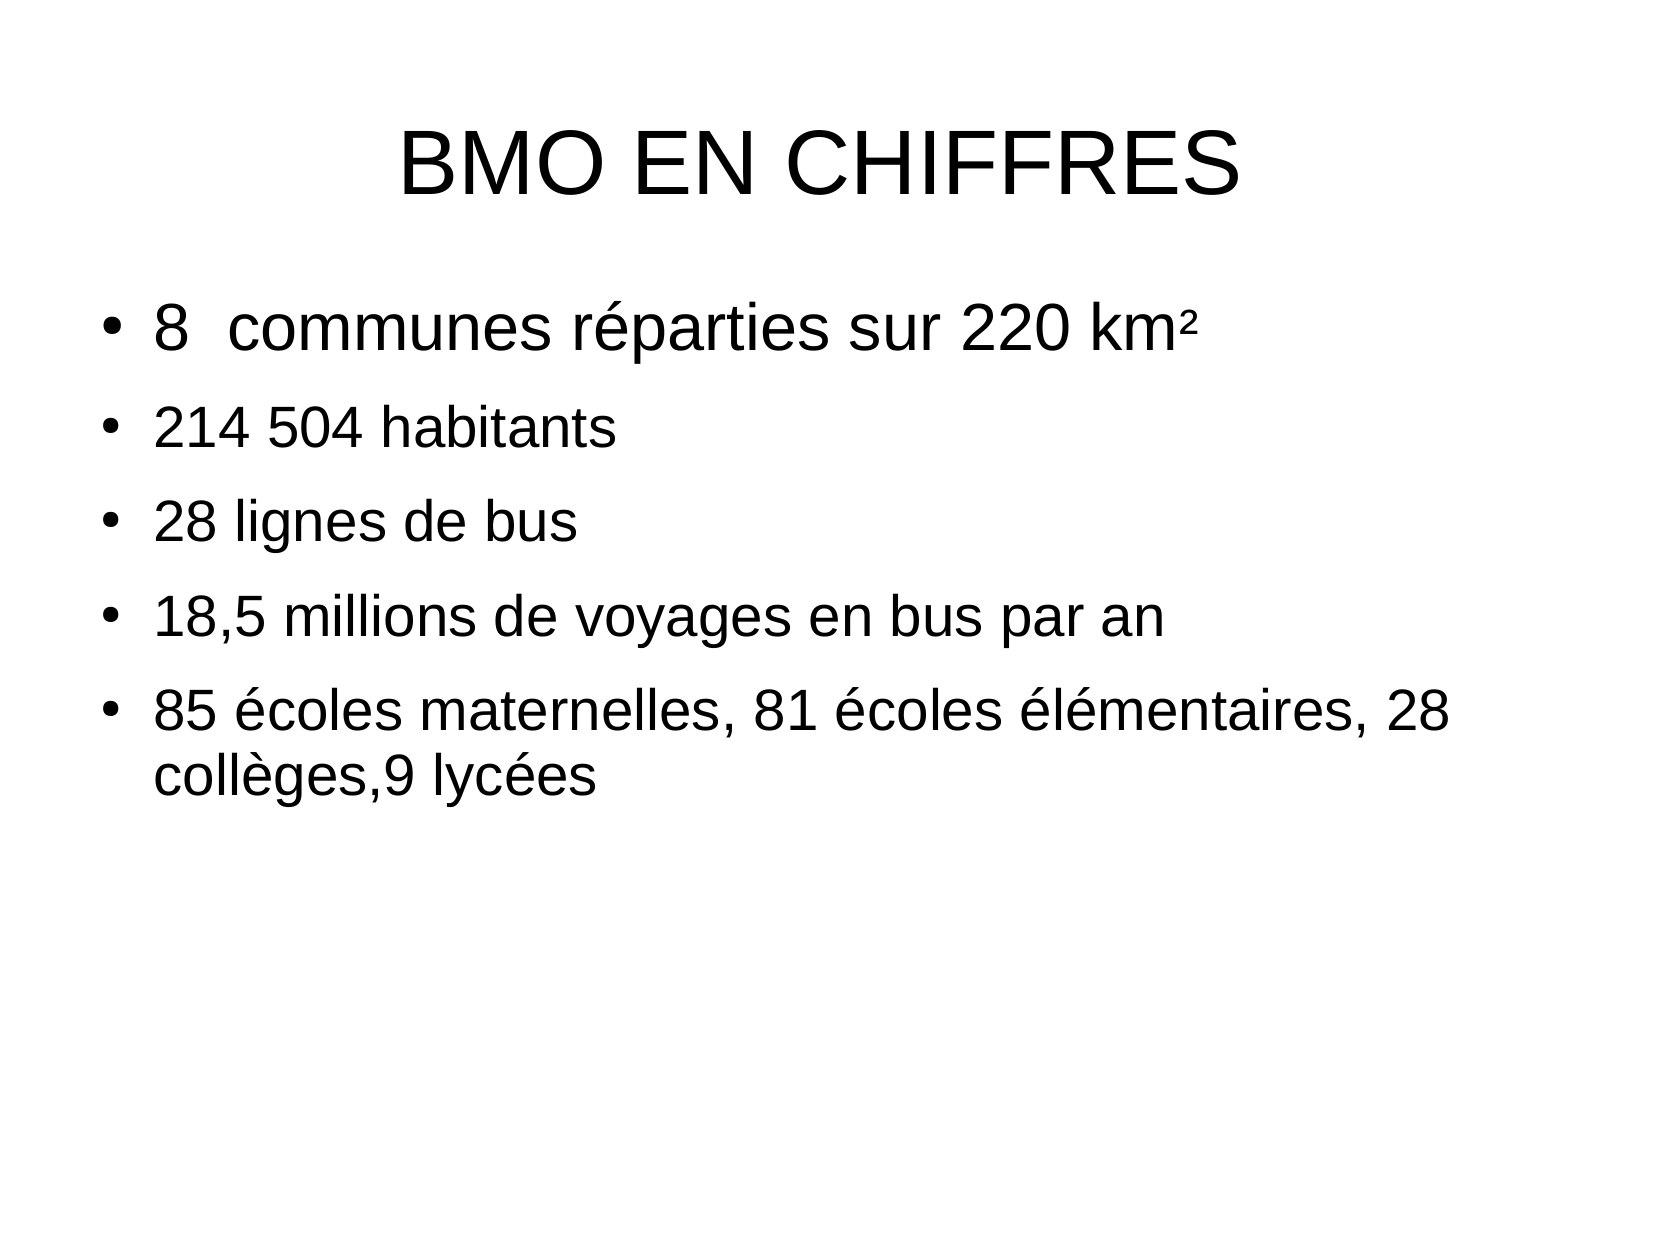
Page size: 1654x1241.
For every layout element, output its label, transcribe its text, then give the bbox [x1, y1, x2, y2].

list 8 communes réparties sur 220 km² 214 504 habitants 28 lignes de bus 18,5 millions de voyages en bus par an 85 écoles maternelles, 81 écoles élémentaires, 28 collèges,9 lycées [82, 290, 1571, 1109]
title BMO EN CHIFFRES [76, 59, 1565, 267]
